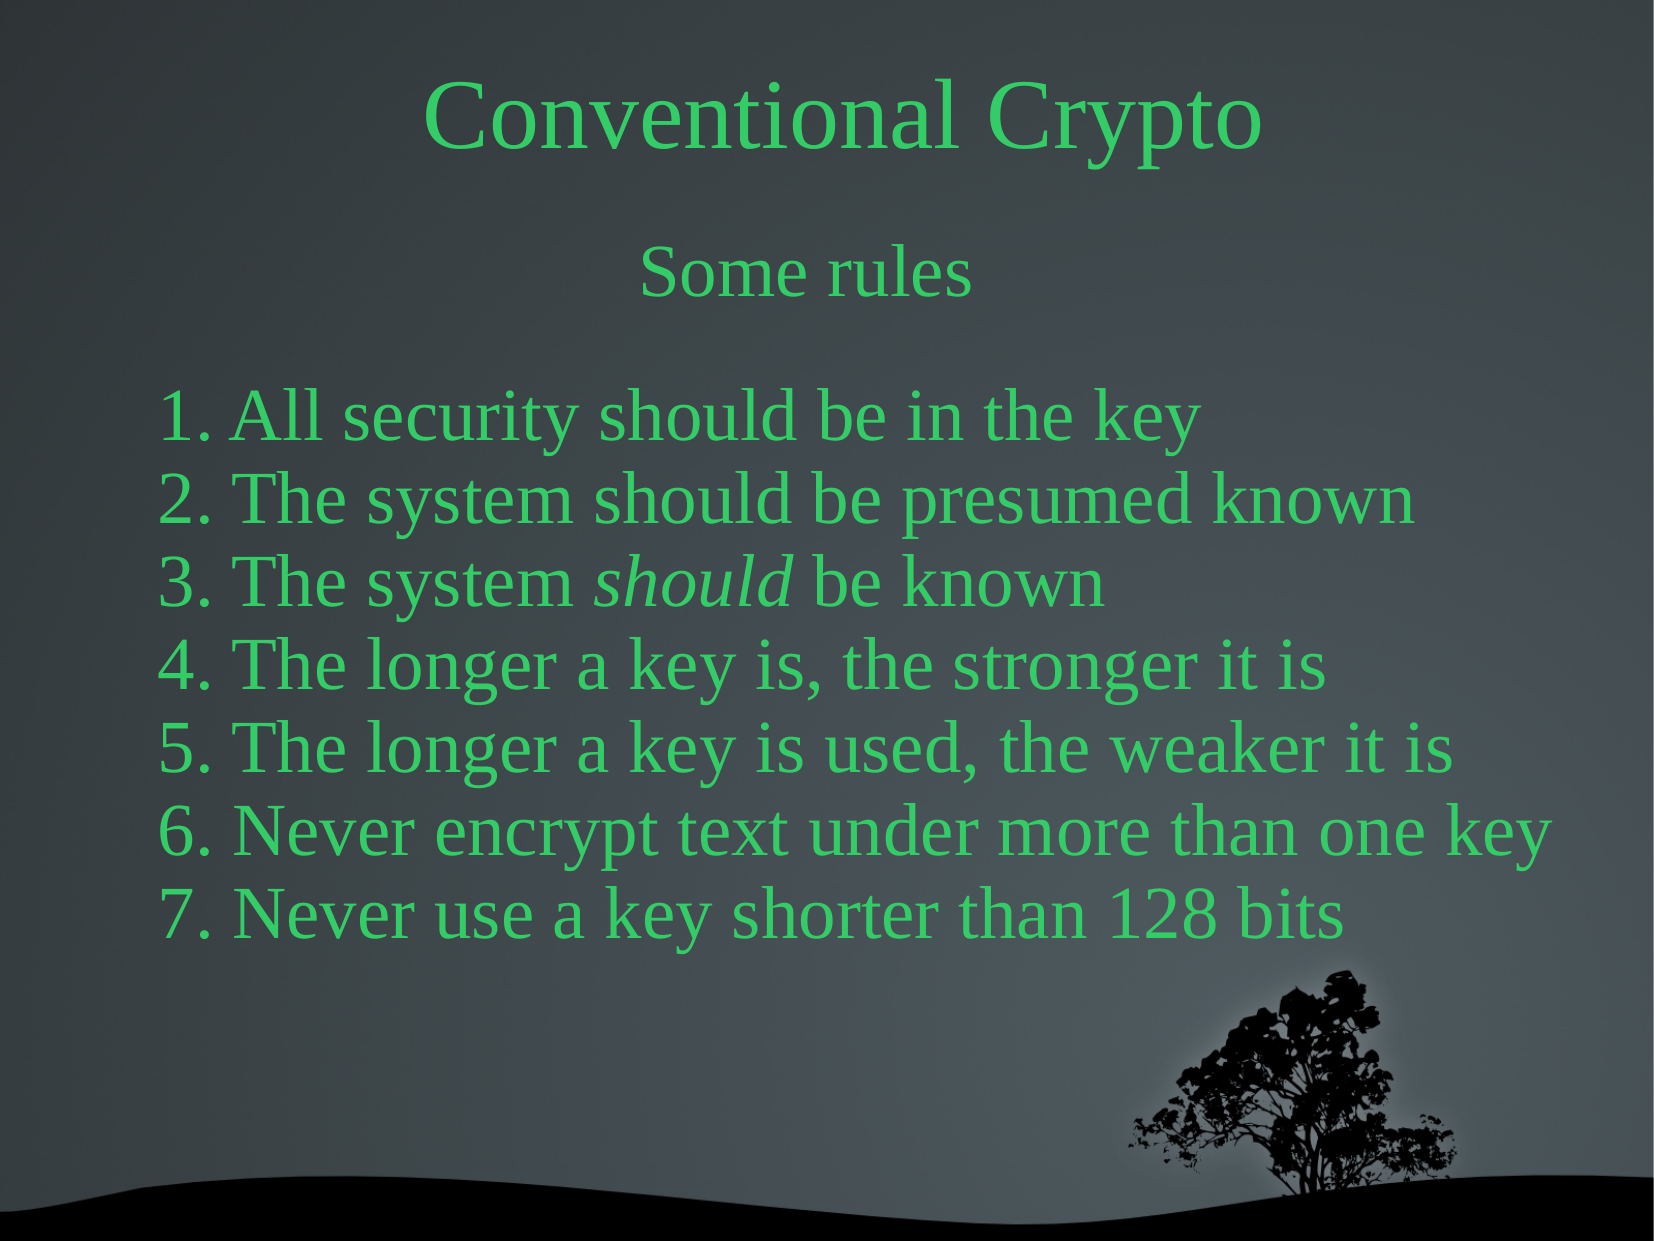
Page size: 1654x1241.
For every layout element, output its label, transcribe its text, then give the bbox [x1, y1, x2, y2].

text_box Some rules [623, 222, 990, 328]
text_box 1. All security should be in the key 2. The system should be presumed known 3. The system should be known 4. The longer a key is, the stronger it is 5. The longer a key is used, the weaker it is 6. Never encrypt text under more than one key 7. Never use a key shorter than 128 bits [142, 366, 1561, 1108]
text_box Conventional Crypto [408, 51, 1276, 188]
picture [0, 0, 1654, 1241]
